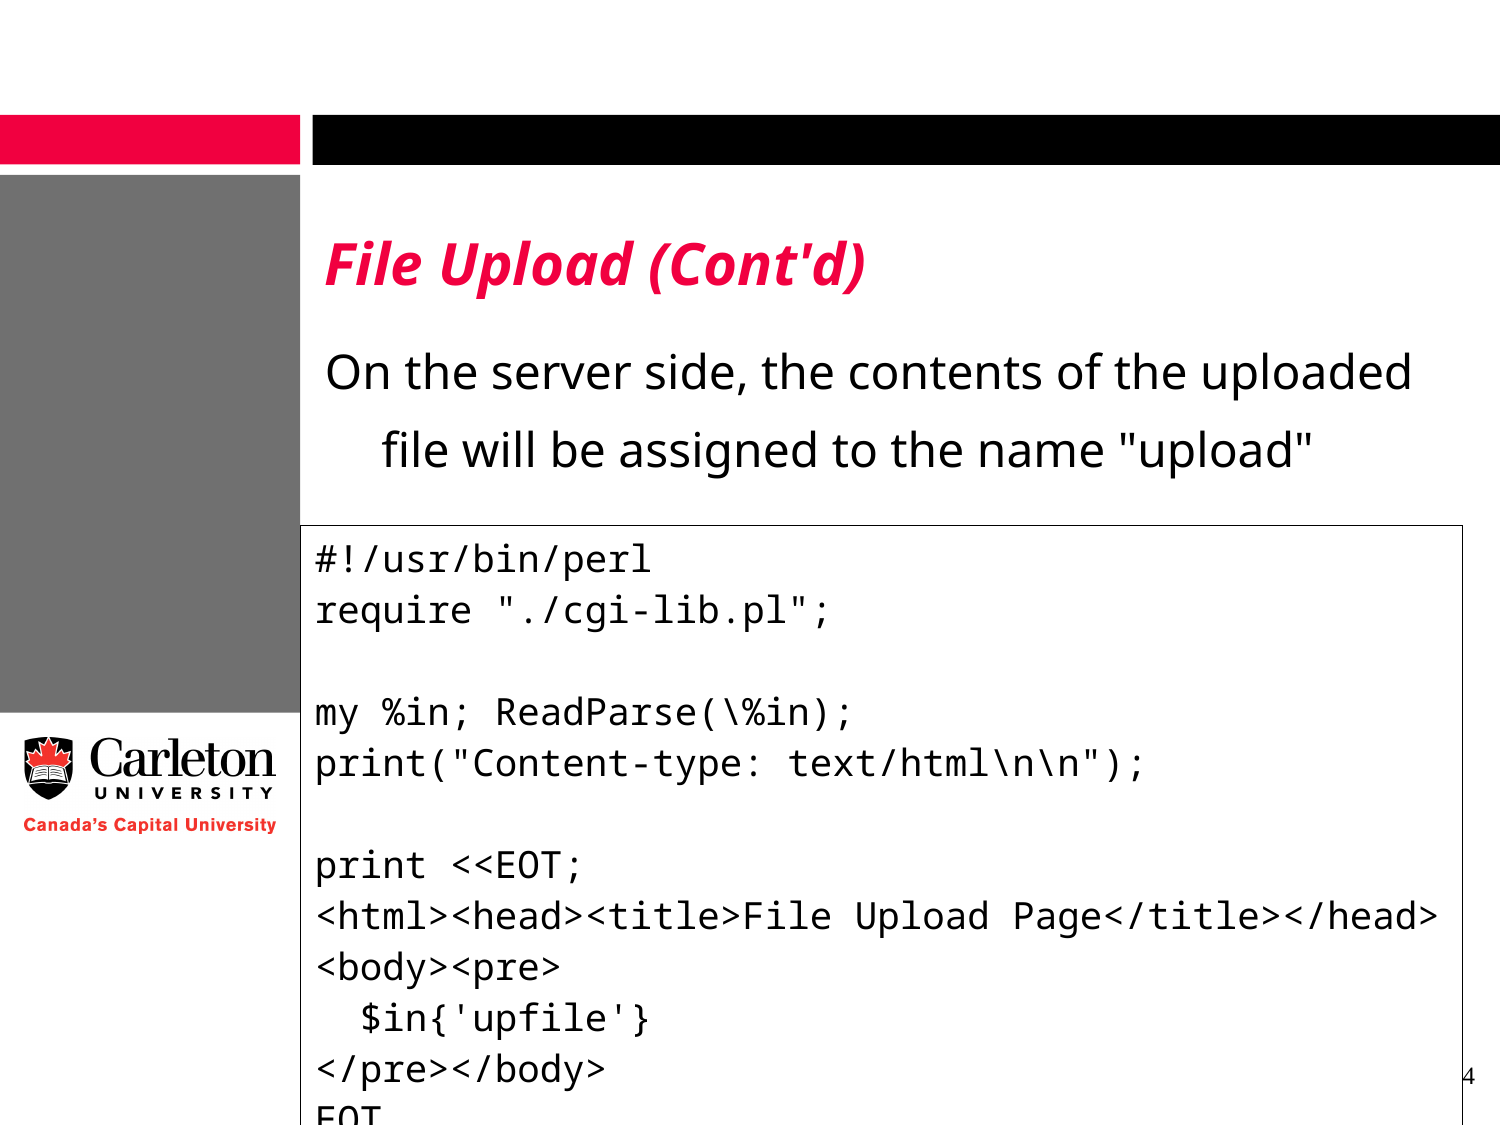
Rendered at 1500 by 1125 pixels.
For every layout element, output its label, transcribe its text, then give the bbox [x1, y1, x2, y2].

picture [24, 737, 276, 834]
list On the server side, the contents of the uploaded file will be assigned to the name "upload" [324, 324, 1450, 525]
text_box #!/usr/bin/perl require "./cgi-lib.pl"; my %in; ReadParse(\%in); print("Content-type: text/html\n\n"); print <<EOT; <html><head><title>File Upload Page</title></head> <body><pre> $in{'upfile'} </pre></body> EOT [300, 525, 1463, 1106]
title File Upload (Cont'd) [324, 187, 1450, 324]
